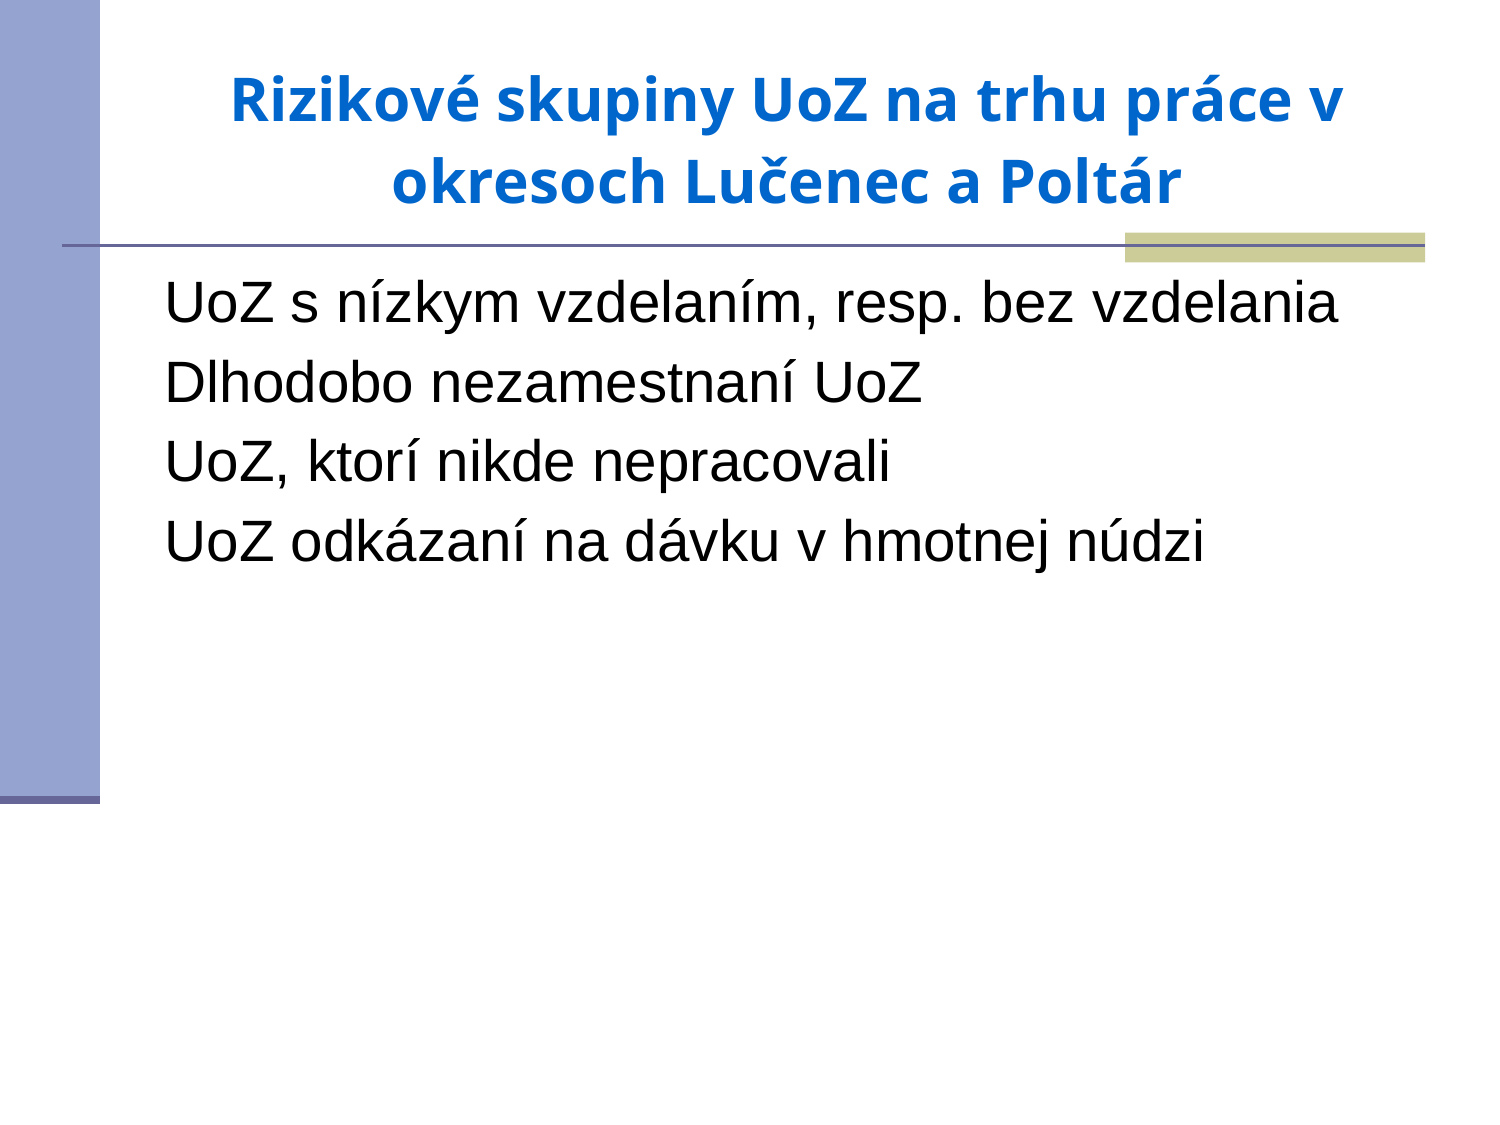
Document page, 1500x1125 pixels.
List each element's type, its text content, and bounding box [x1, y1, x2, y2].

title Rizikové skupiny UoZ na trhu práce v okresoch Lučenec a Poltár [150, 45, 1426, 234]
list UoZ s nízkym vzdelaním, resp. bez vzdelania Dlhodobo nezamestnaní UoZ UoZ, ktorí nikde nepracovali UoZ odkázaní na dávku v hmotnej núdzi [150, 262, 1426, 1006]
